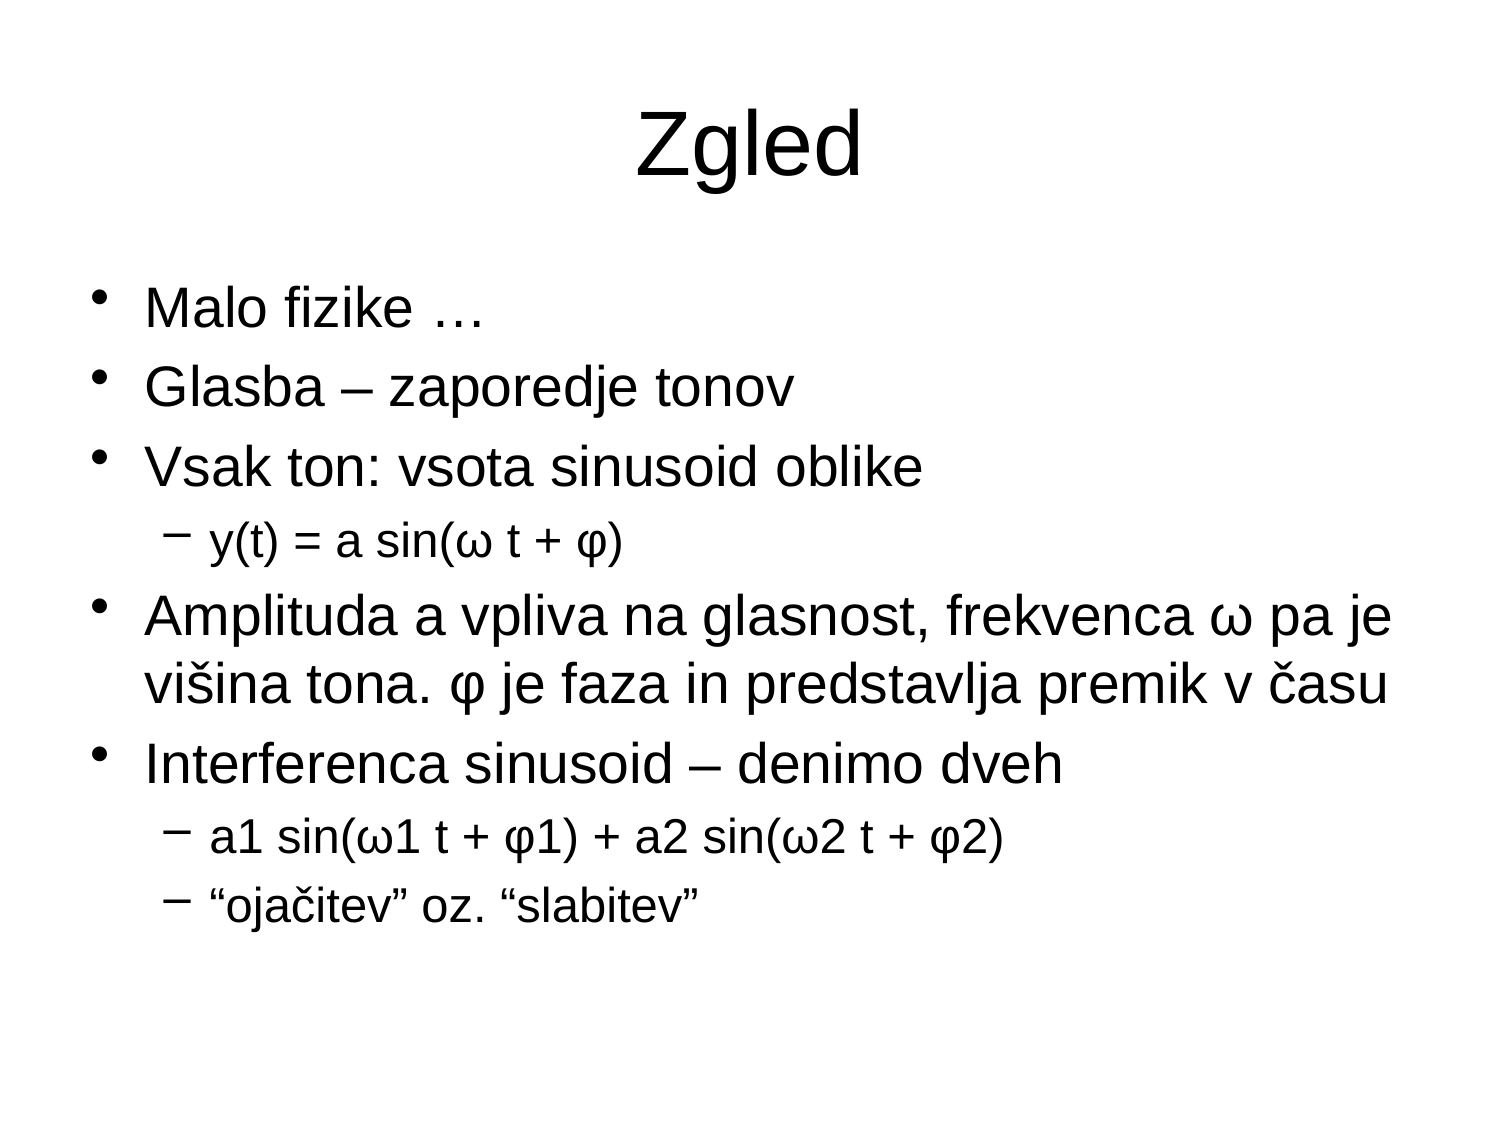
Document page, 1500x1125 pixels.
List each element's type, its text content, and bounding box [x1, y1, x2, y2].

title Zgled [75, 45, 1425, 233]
list Malo fizike … Glasba – zaporedje tonov Vsak ton: vsota sinusoid oblike y(t) = a sin(ω t + φ) Amplituda a vpliva na glasnost, frekvenca ω pa je višina tona. φ je faza in predstavlja premik v času Interferenca sinusoid – denimo dveh a1 sin(ω1 t + φ1) + a2 sin(ω2 t + φ2) “ojačitev” oz. “slabitev” [75, 262, 1425, 1005]
